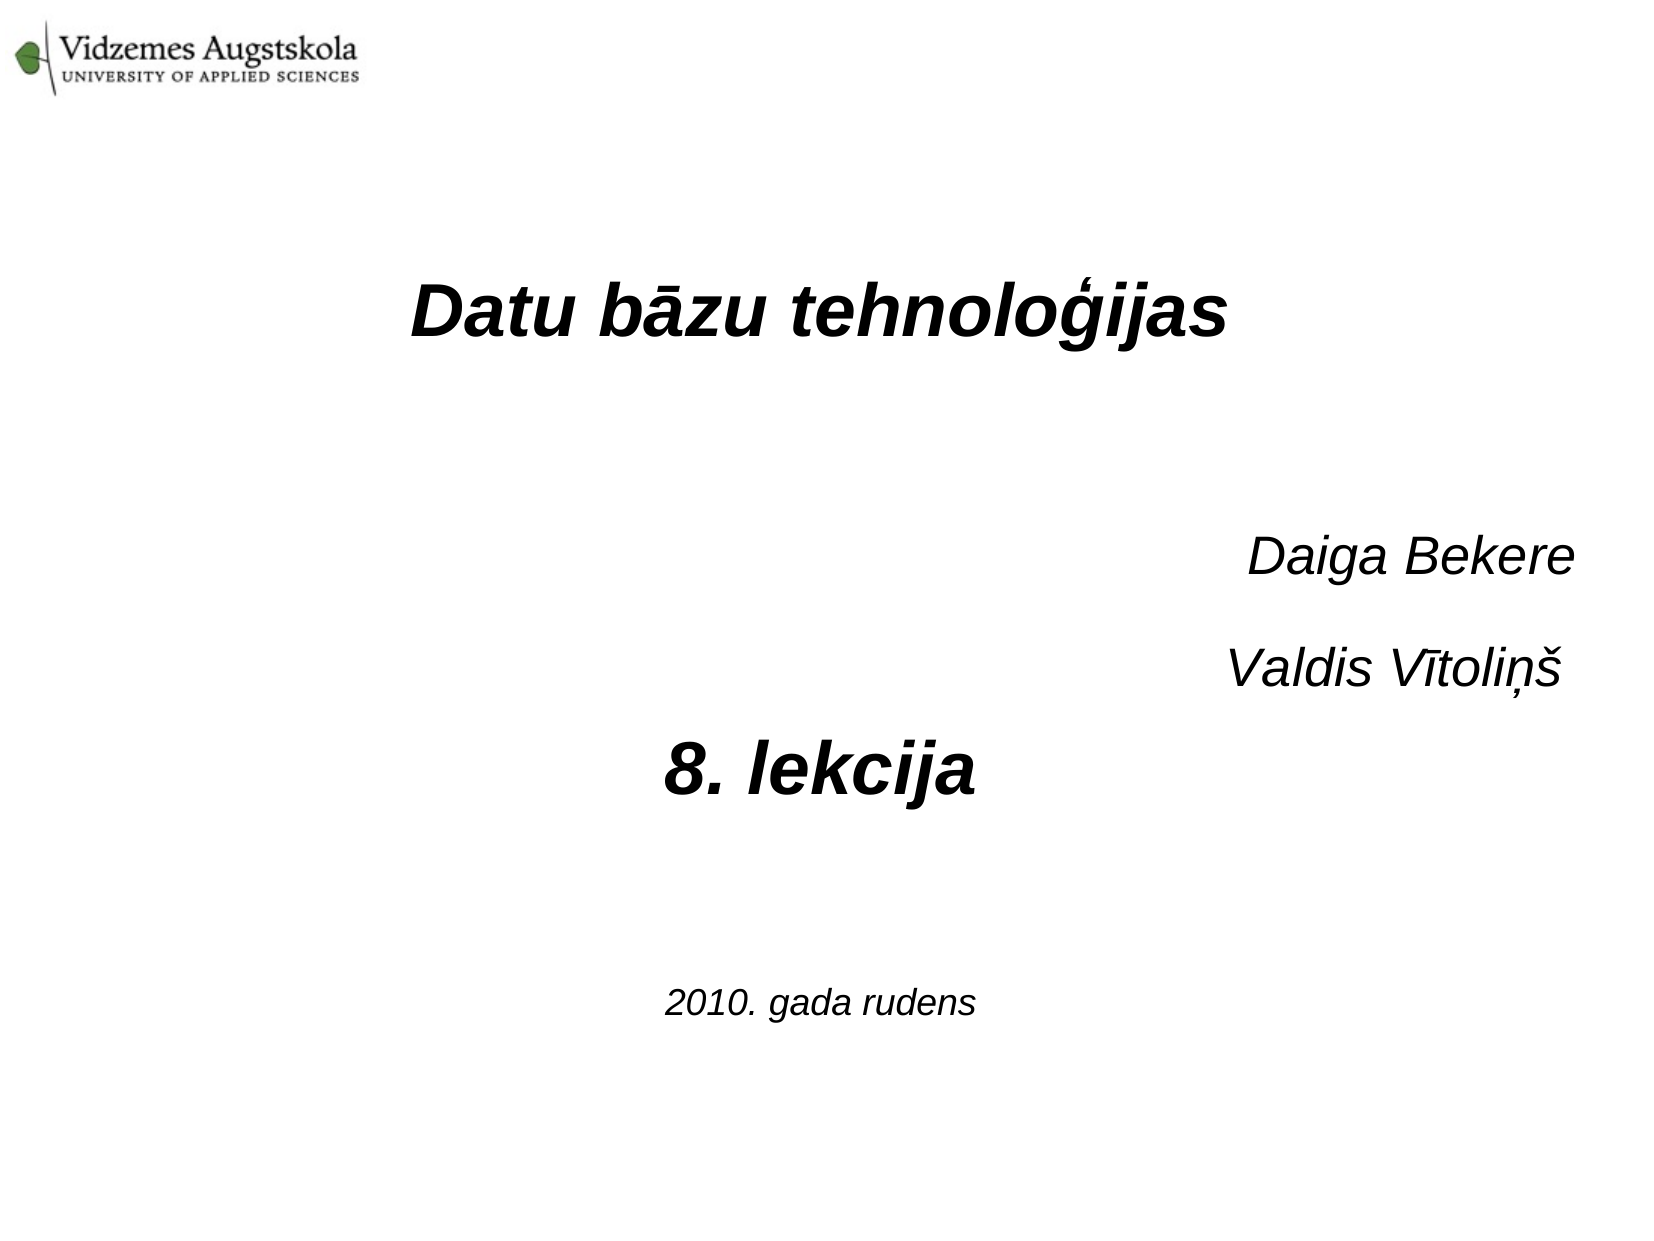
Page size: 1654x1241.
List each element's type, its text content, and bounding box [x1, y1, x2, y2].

text_box 8. lekcija [649, 720, 993, 819]
picture [5, 2, 368, 113]
text_box 2010. gada rudens [141, 974, 1501, 1032]
subtitle Daiga Bekere Valdis Vītoliņš [88, 527, 1577, 701]
title Datu bāzu tehnoloģijas [76, 235, 1565, 385]
